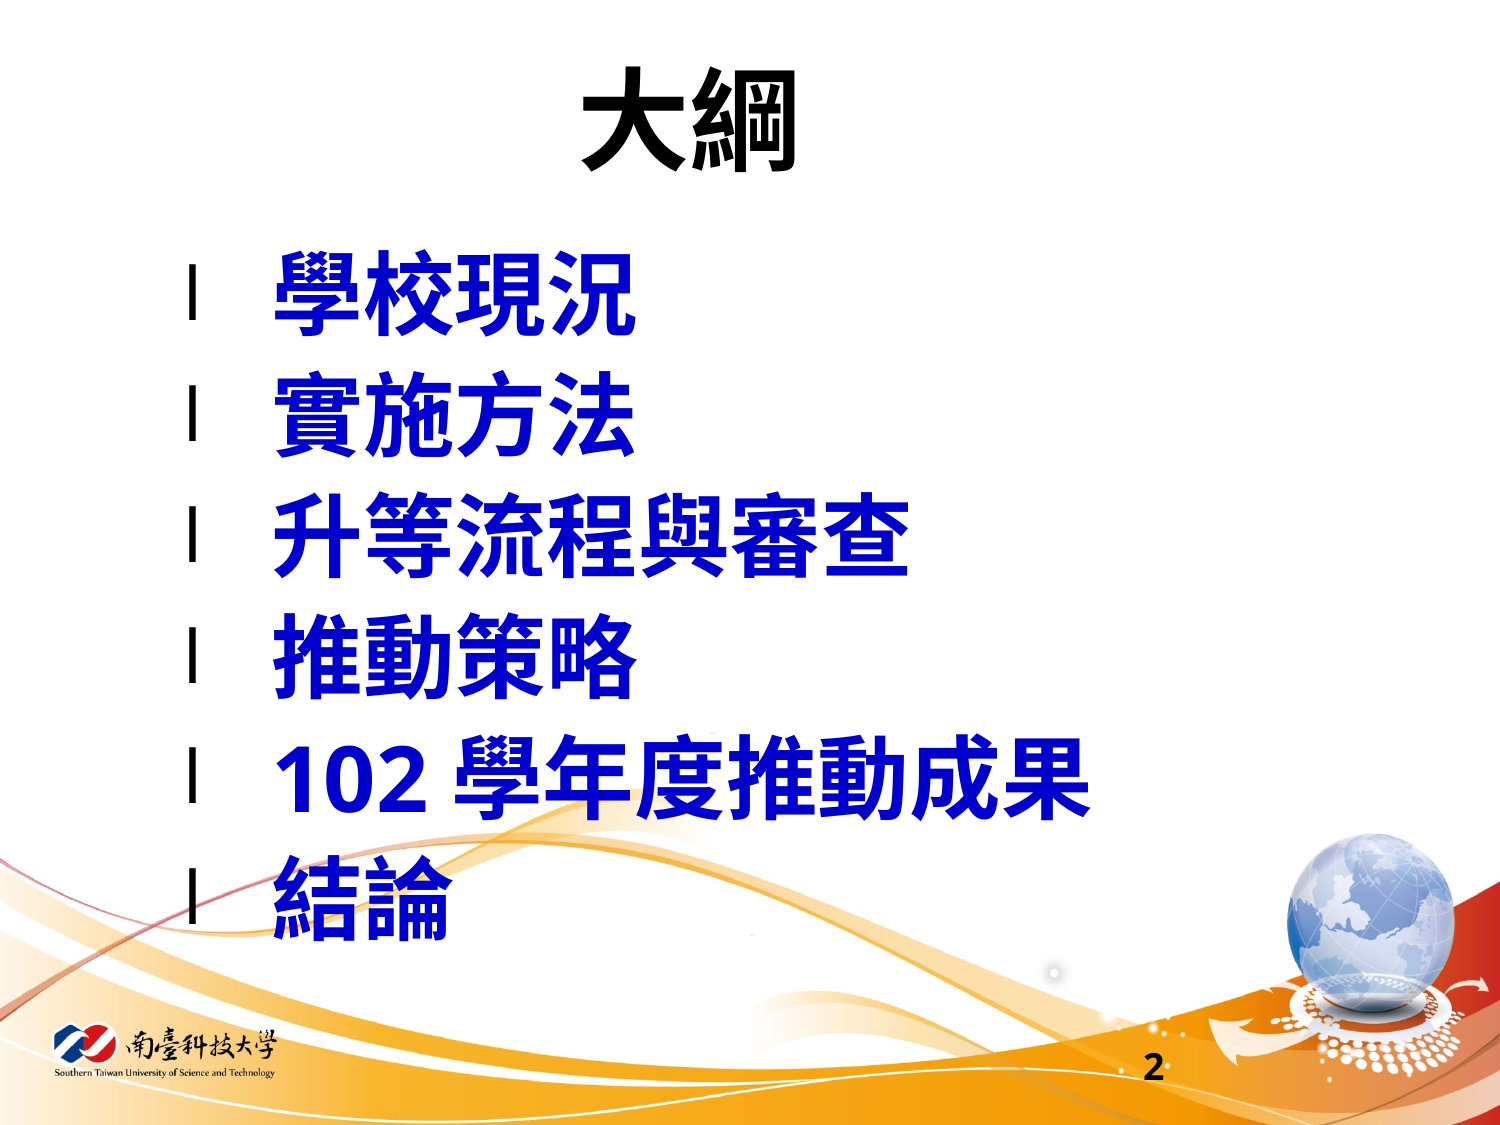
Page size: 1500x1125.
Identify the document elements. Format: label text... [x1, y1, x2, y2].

text_box 學校現況 實施方法 升等流程與審查 推動策略 102學年度推動成果 結論 [169, 219, 1327, 967]
text_box 2 [1128, 1035, 1479, 1095]
title 大綱 [365, 30, 1015, 204]
